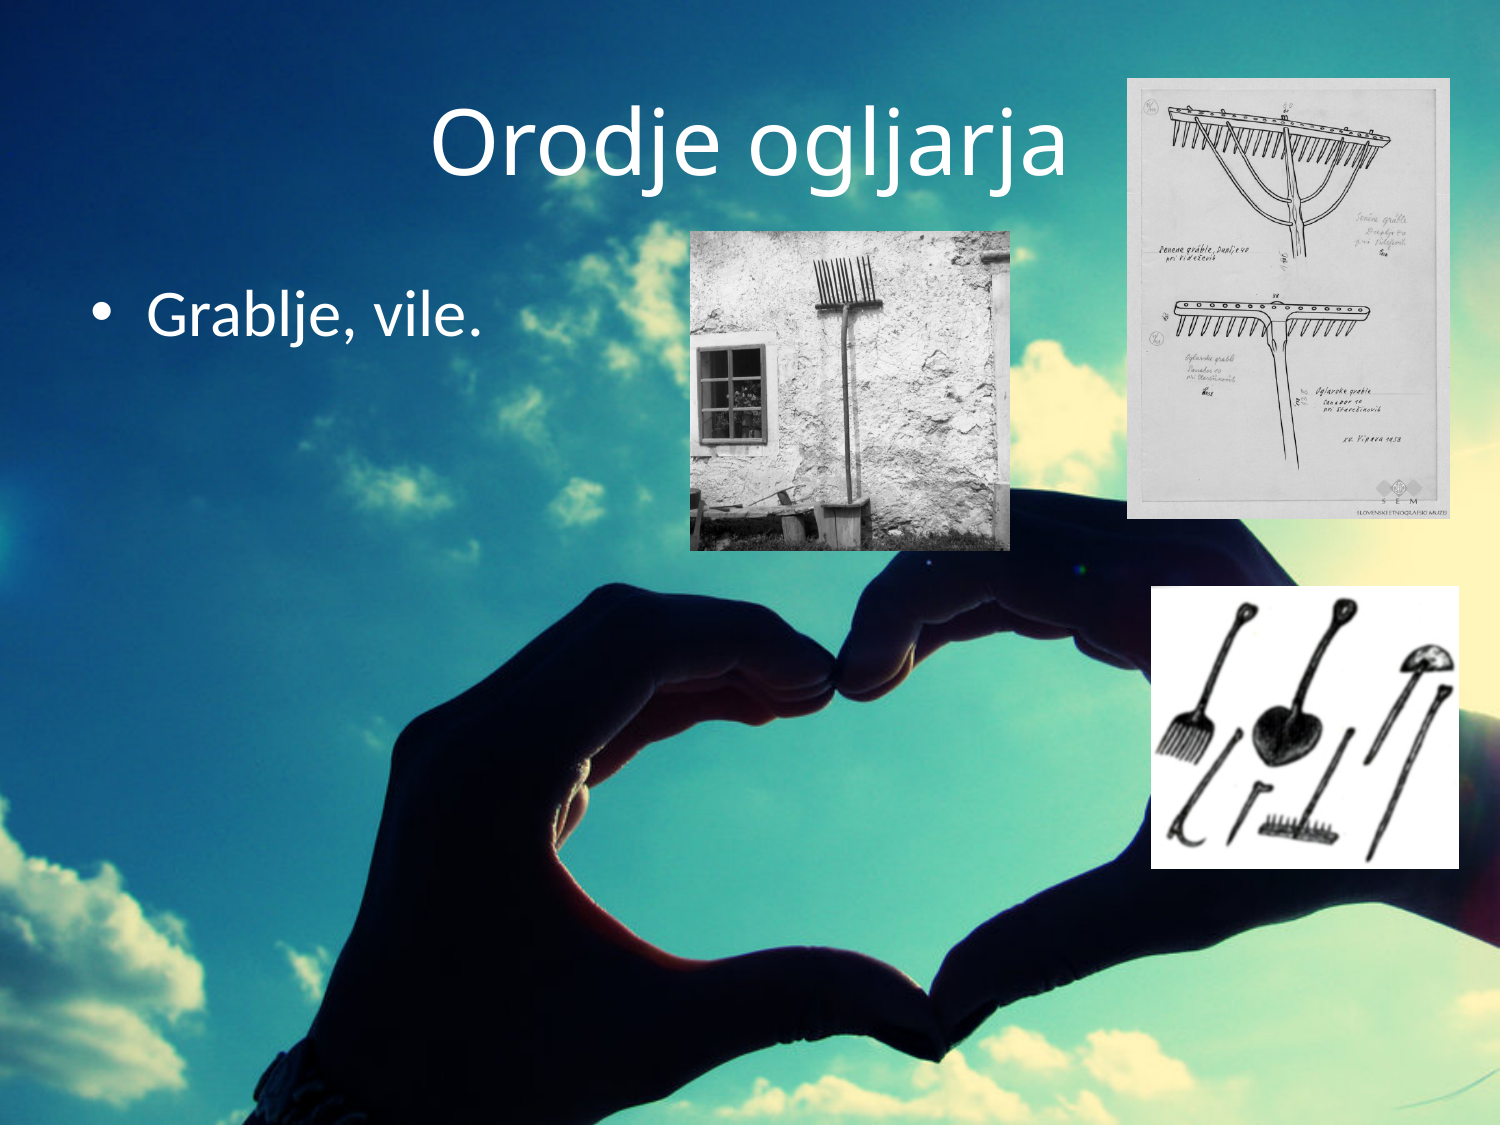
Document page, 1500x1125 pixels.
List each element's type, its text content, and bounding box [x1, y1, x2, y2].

title Orodje ogljarja [75, 45, 1425, 233]
list Grablje, vile. [75, 262, 1425, 1005]
picture [0, 0, 1500, 1125]
